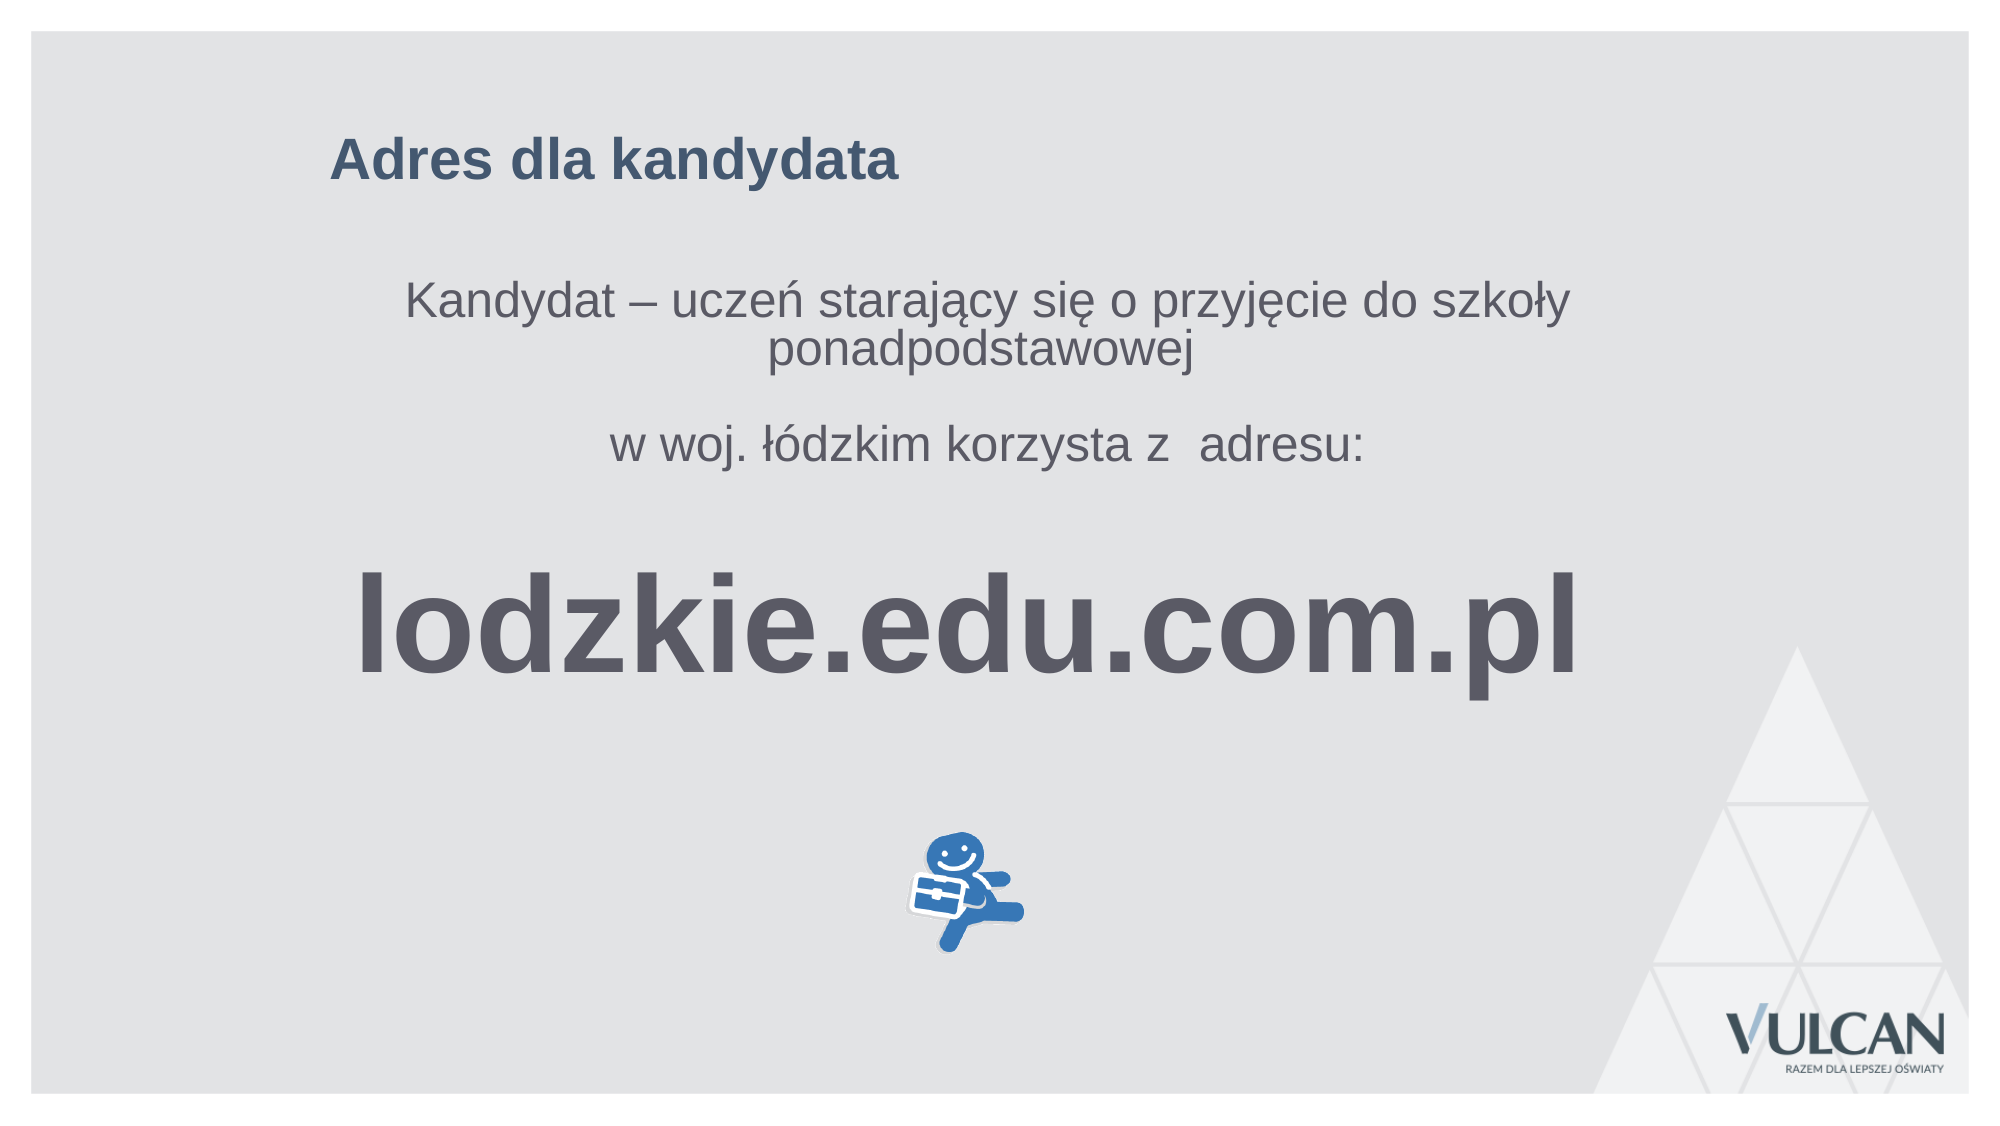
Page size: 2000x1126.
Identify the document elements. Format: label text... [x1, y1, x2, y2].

picture [0, 0, 2000, 1125]
list Kandydat – uczeń starający się o przyjęcie do szkoły ponadpodstawowej w woj. łódzkim korzysta z adresu: lodzkie.edu.com.pl [279, 231, 1697, 977]
text_box Adres dla kandydata [314, 113, 1674, 273]
